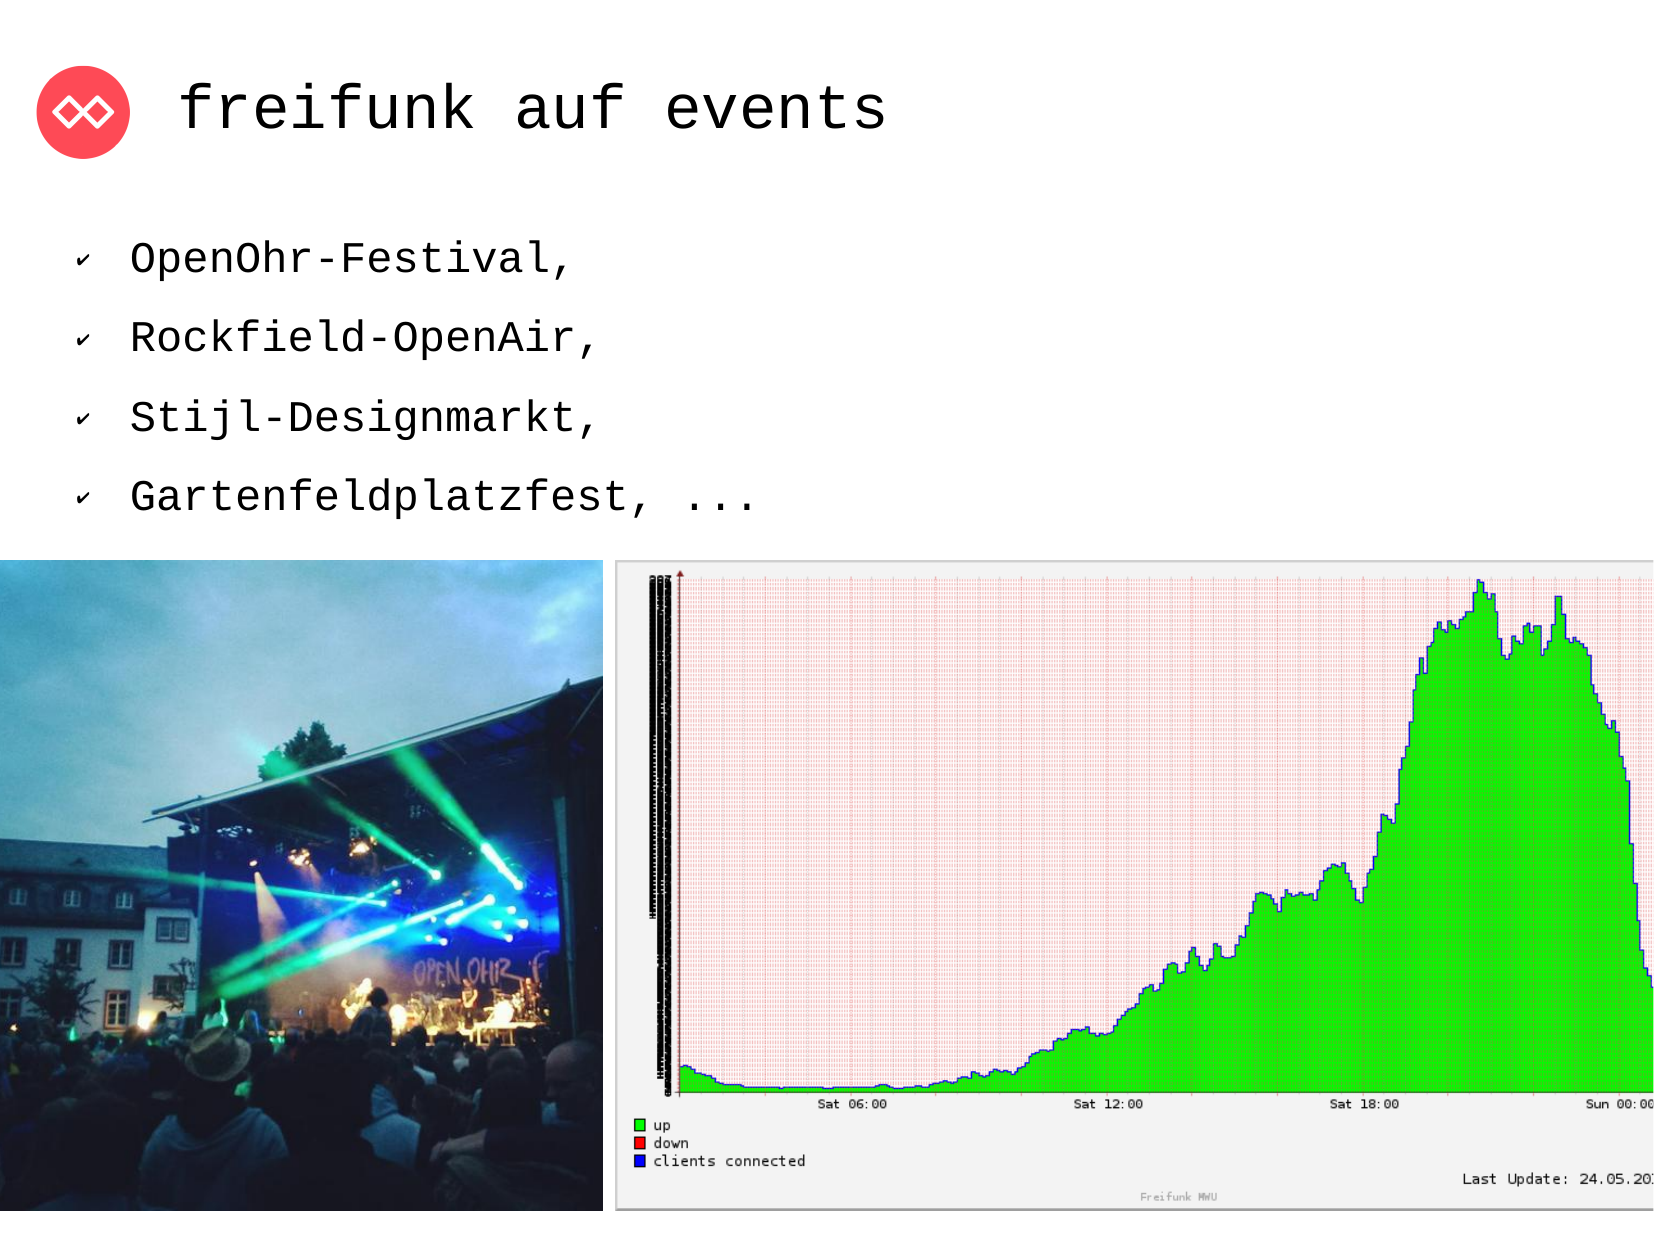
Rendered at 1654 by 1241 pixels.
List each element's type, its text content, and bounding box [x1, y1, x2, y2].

list OpenOhr-Festival, Rockfield-OpenAir, Stijl-Designmarkt, Gartenfeldplatzfest, ... [59, 236, 1359, 532]
title freifunk auf events [177, 8, 1465, 216]
picture [17, 46, 149, 178]
picture [615, 560, 1654, 1211]
picture [0, 560, 603, 1211]
